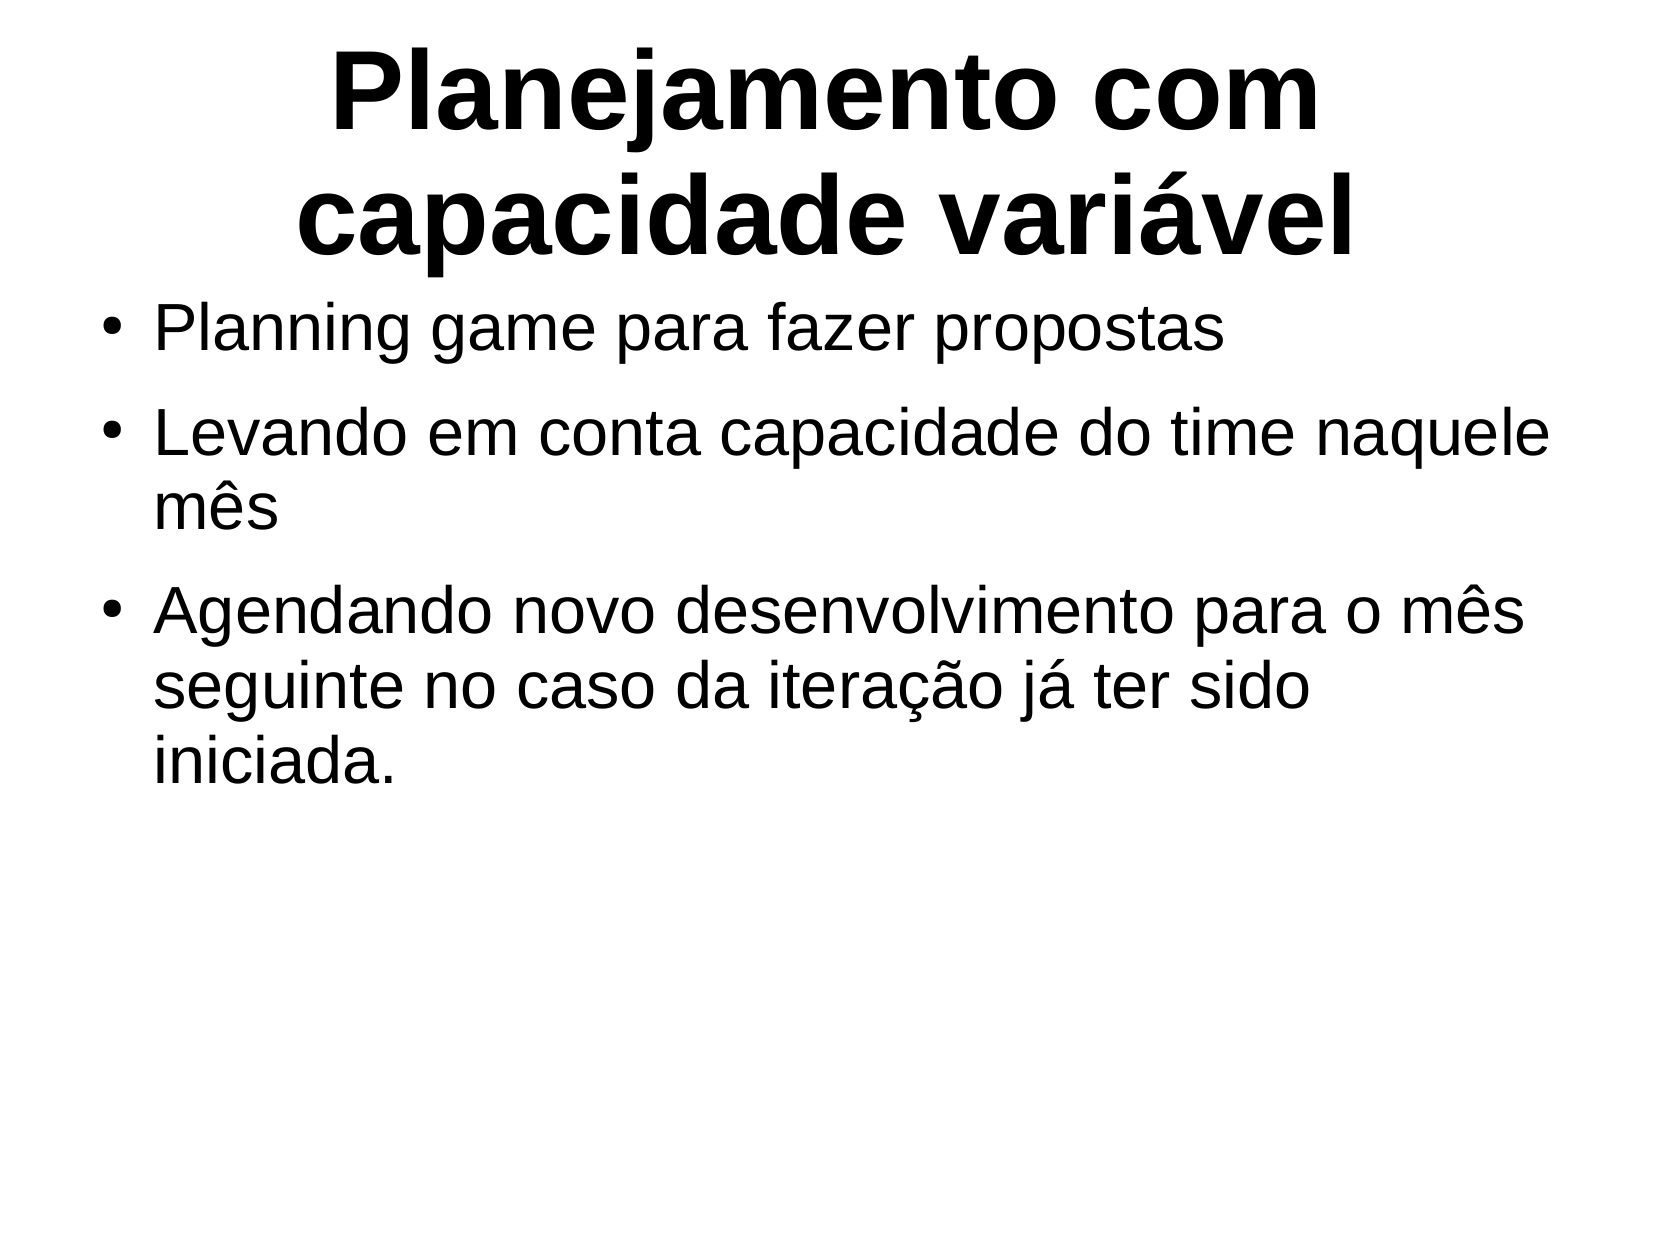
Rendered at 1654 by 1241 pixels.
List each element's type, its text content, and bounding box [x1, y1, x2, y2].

list Planning game para fazer propostas Levando em conta capacidade do time naquele mês Agendando novo desenvolvimento para o mês seguinte no caso da iteração já ter sido iniciada. [82, 290, 1571, 1109]
title Planejamento com capacidade variável [82, 27, 1571, 279]
